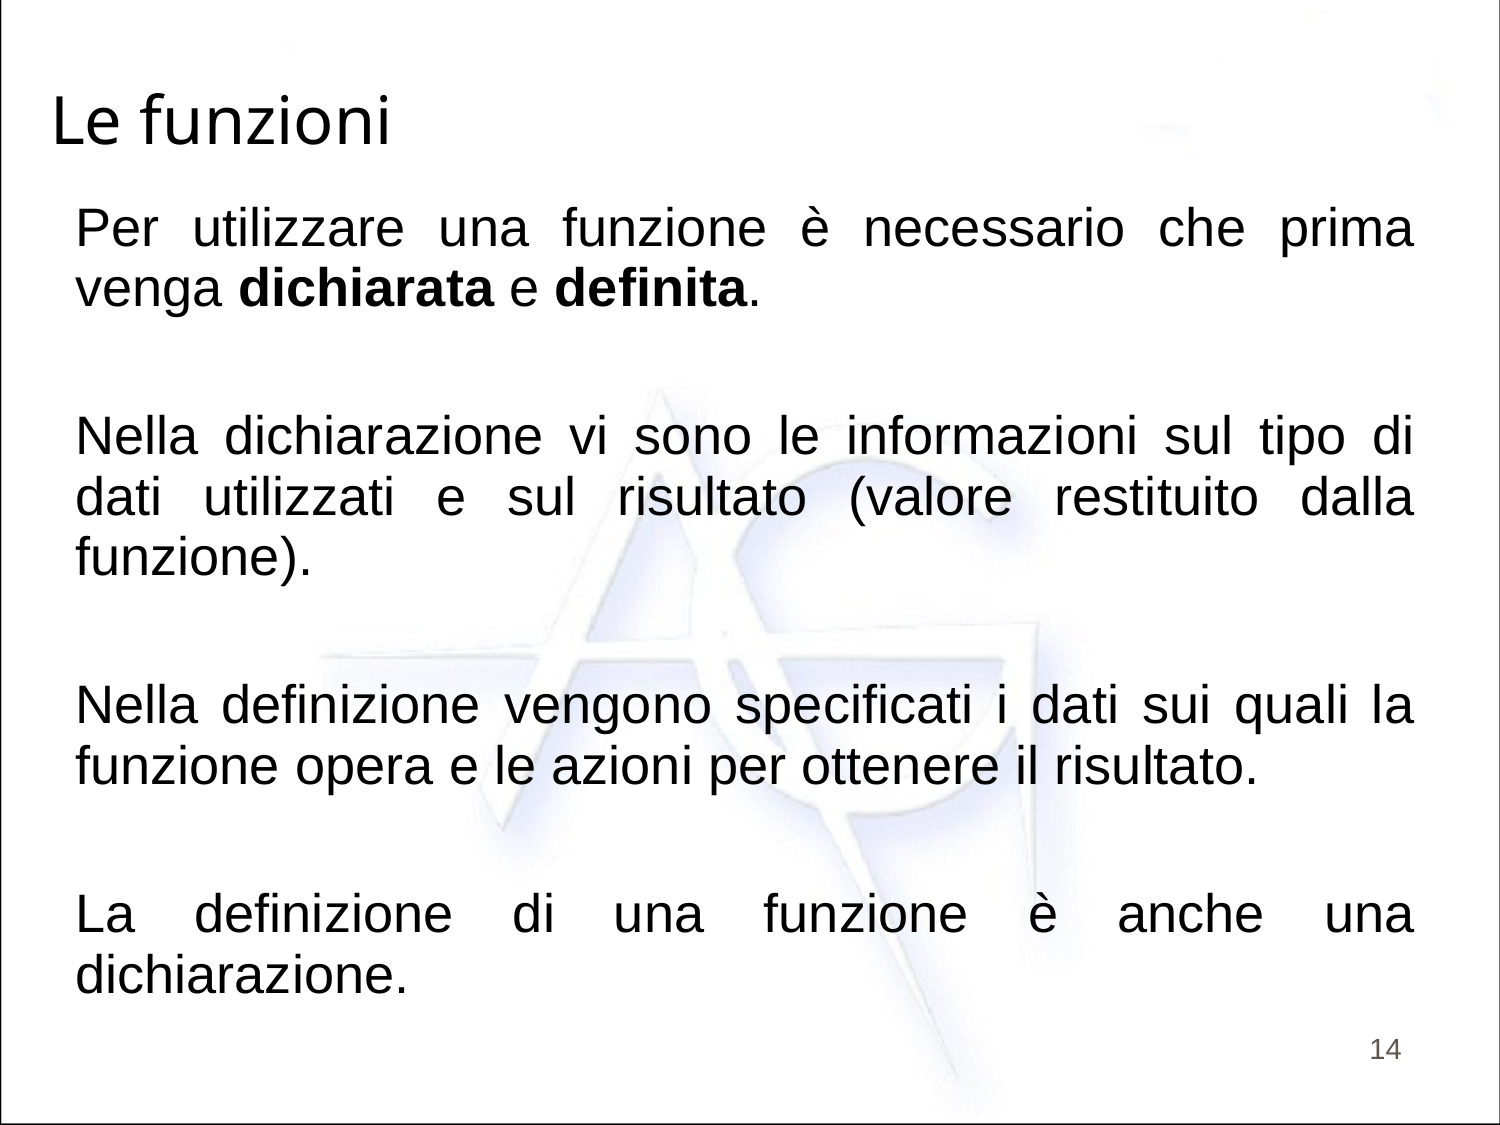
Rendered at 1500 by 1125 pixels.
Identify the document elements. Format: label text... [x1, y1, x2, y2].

picture [0, 0, 1500, 1125]
list Per utilizzare una funzione è necessario che prima venga dichiarata e definita. Nella dichiarazione vi sono le informazioni sul tipo di dati utilizzati e sul risultato (valore restituito dalla funzione). Nella definizione vengono specificati i dati sui quali la funzione opera e le azioni per ottenere il risultato. La definizione di una funzione è anche una dichiarazione. [74, 197, 1417, 1005]
title Le funzioni [49, 7, 1438, 231]
